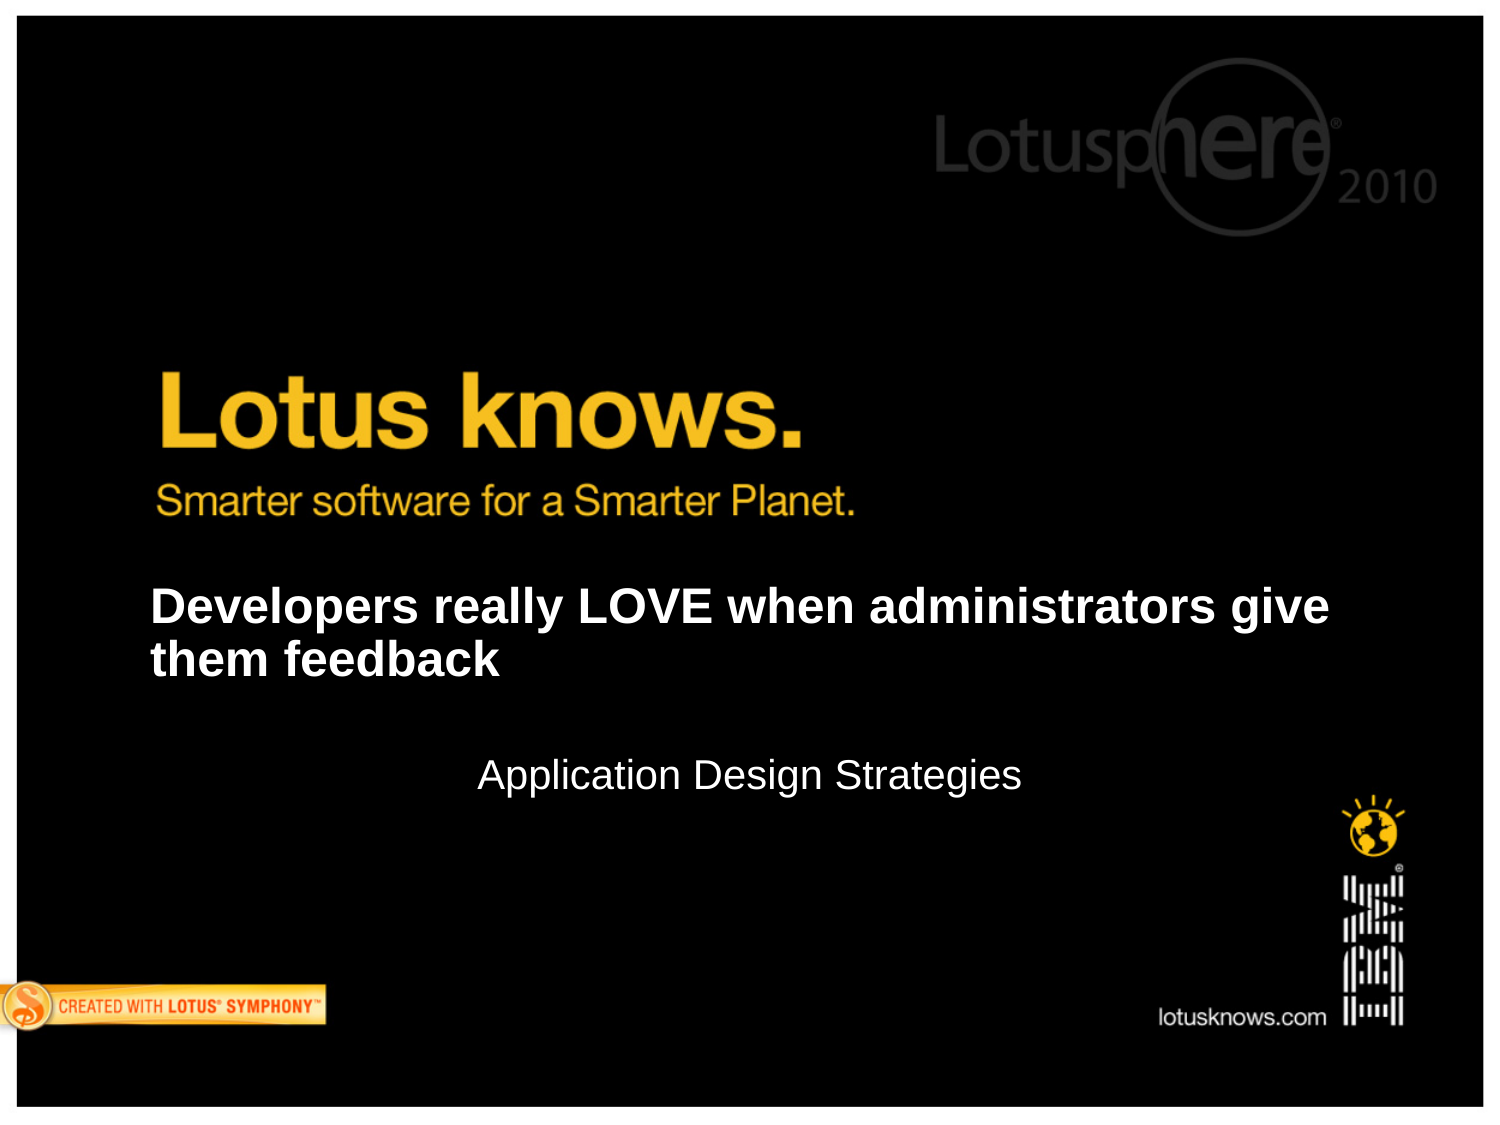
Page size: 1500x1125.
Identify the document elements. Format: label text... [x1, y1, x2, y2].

text_box Application Design Strategies [225, 750, 1276, 976]
title Developers really LOVE when administrators give them feedback [150, 549, 1338, 688]
picture [0, 0, 1499, 1125]
